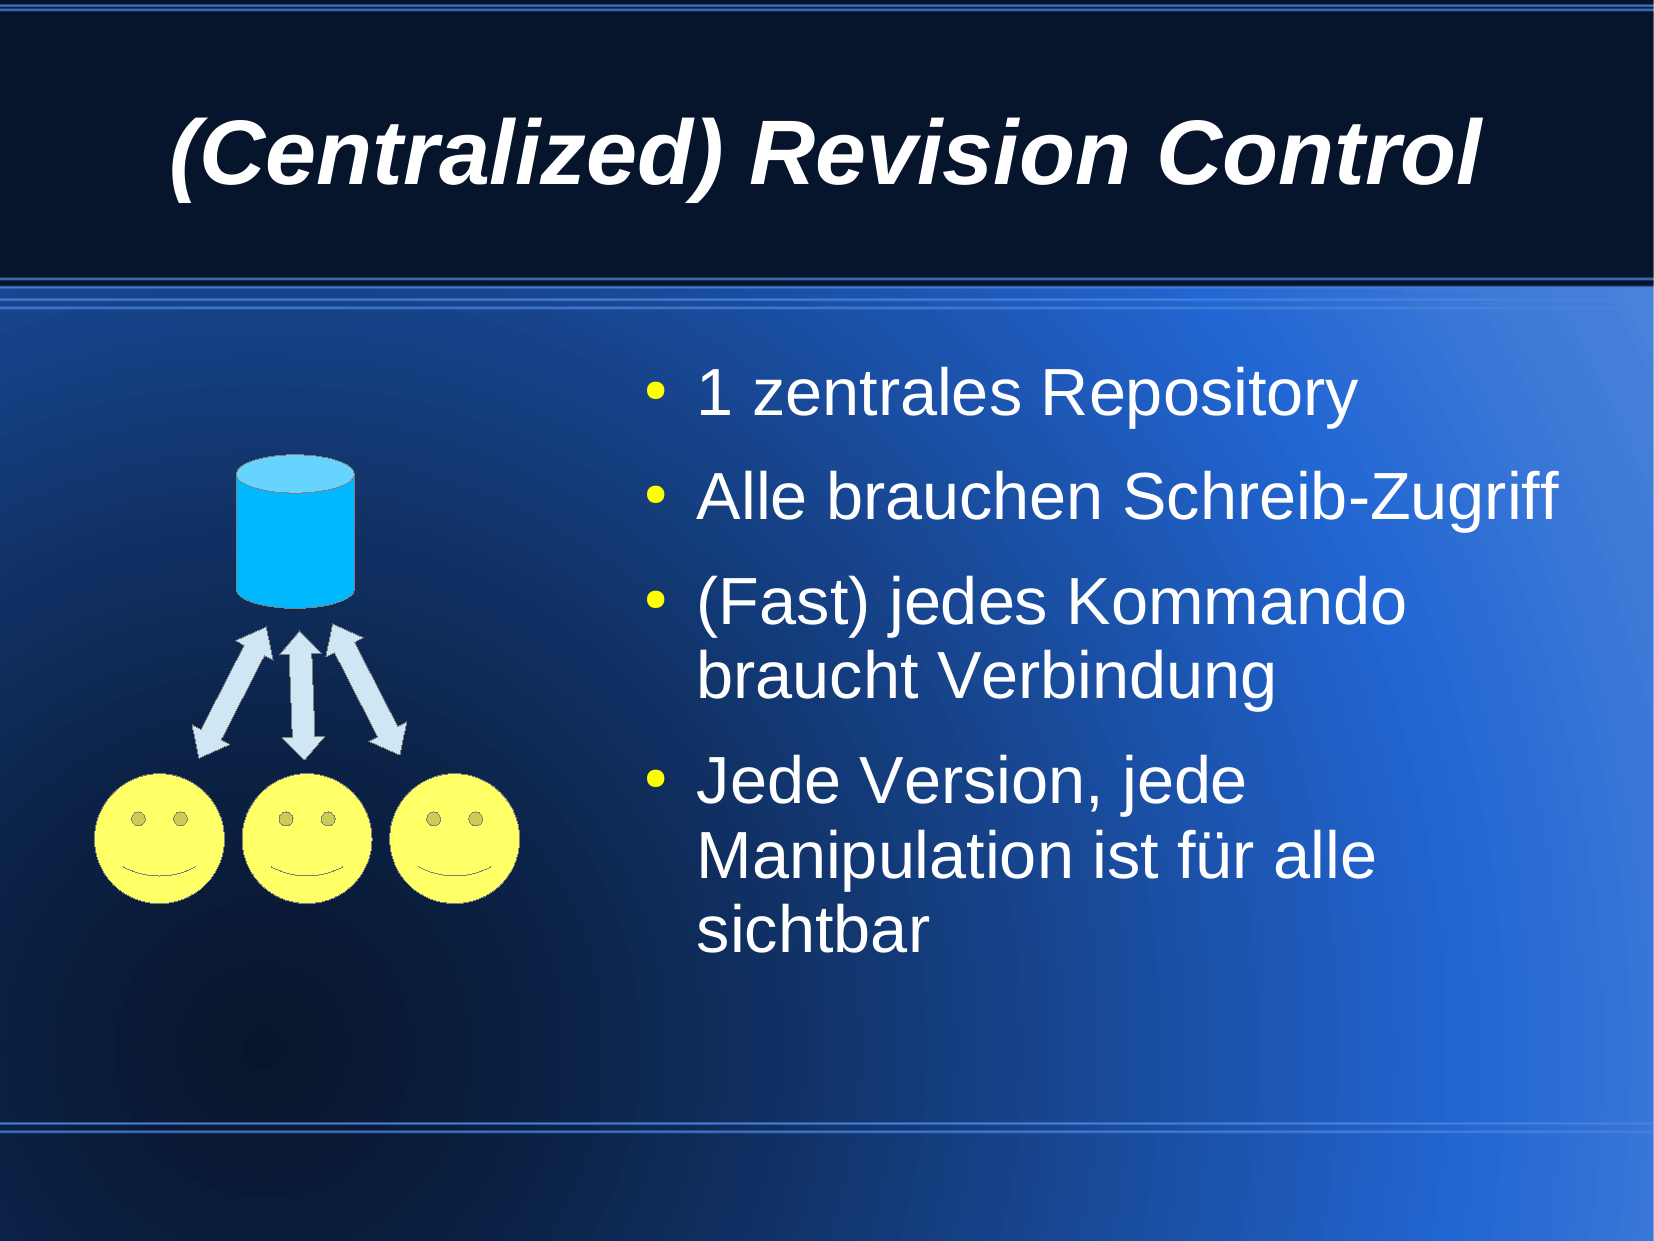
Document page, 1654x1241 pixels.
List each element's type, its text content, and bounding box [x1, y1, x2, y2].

picture [0, 0, 1654, 1241]
text_box [389, 773, 520, 904]
text_box [242, 773, 373, 904]
text_box [279, 630, 325, 760]
text_box [94, 773, 225, 904]
text_box [236, 476, 355, 609]
text_box [192, 626, 274, 759]
title (Centralized) Revision Control [82, 49, 1571, 257]
text_box Remote Repository 'Origin' [236, 454, 355, 494]
text_box [325, 623, 407, 755]
list 1 zentrales Repository Alle brauchen Schreib-Zugriff (Fast) jedes Kommando braucht Verbindung Jede Version, jede Manipulation ist für alle sichtbar [625, 355, 1572, 1099]
